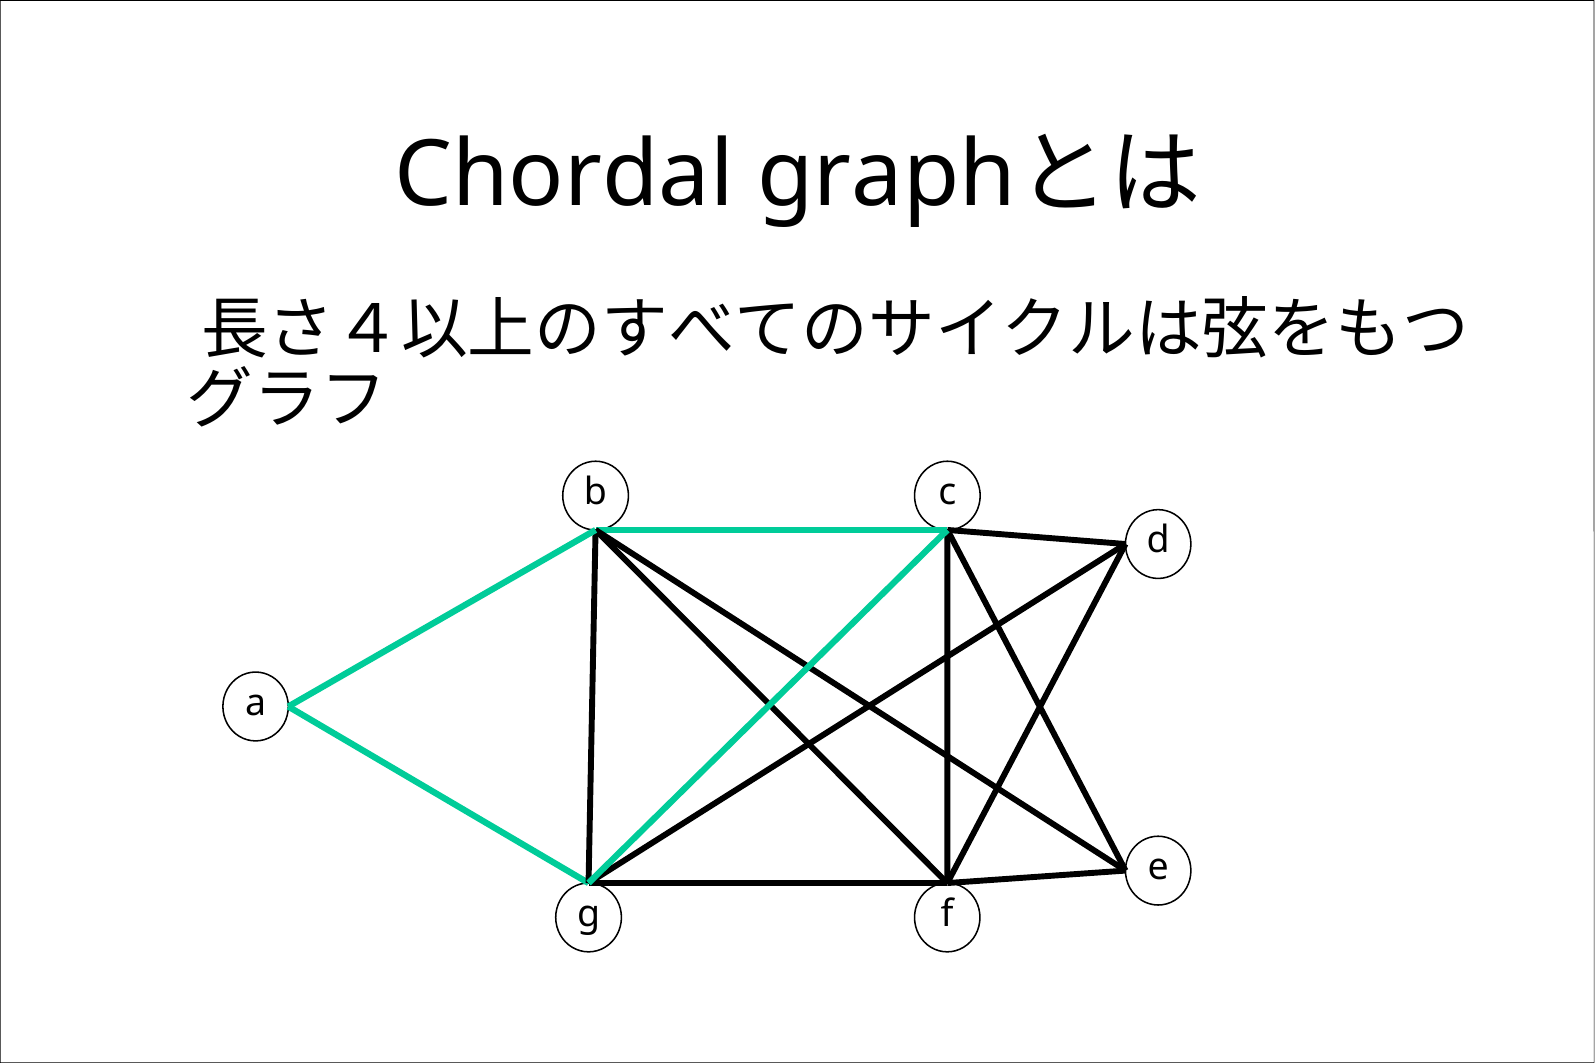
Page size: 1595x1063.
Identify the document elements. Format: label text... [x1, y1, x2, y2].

text_box 長さ４以上のすべてのサイクルは弦をもつグラフ [117, 295, 1479, 965]
text_box e [1125, 836, 1191, 906]
text_box d [1125, 509, 1191, 579]
text_box Chordal graphとは [117, 77, 1479, 276]
text_box f [914, 886, 980, 952]
text_box c [914, 461, 981, 527]
text_box g [555, 883, 622, 952]
text_box a [222, 672, 289, 741]
text_box b [562, 461, 629, 530]
